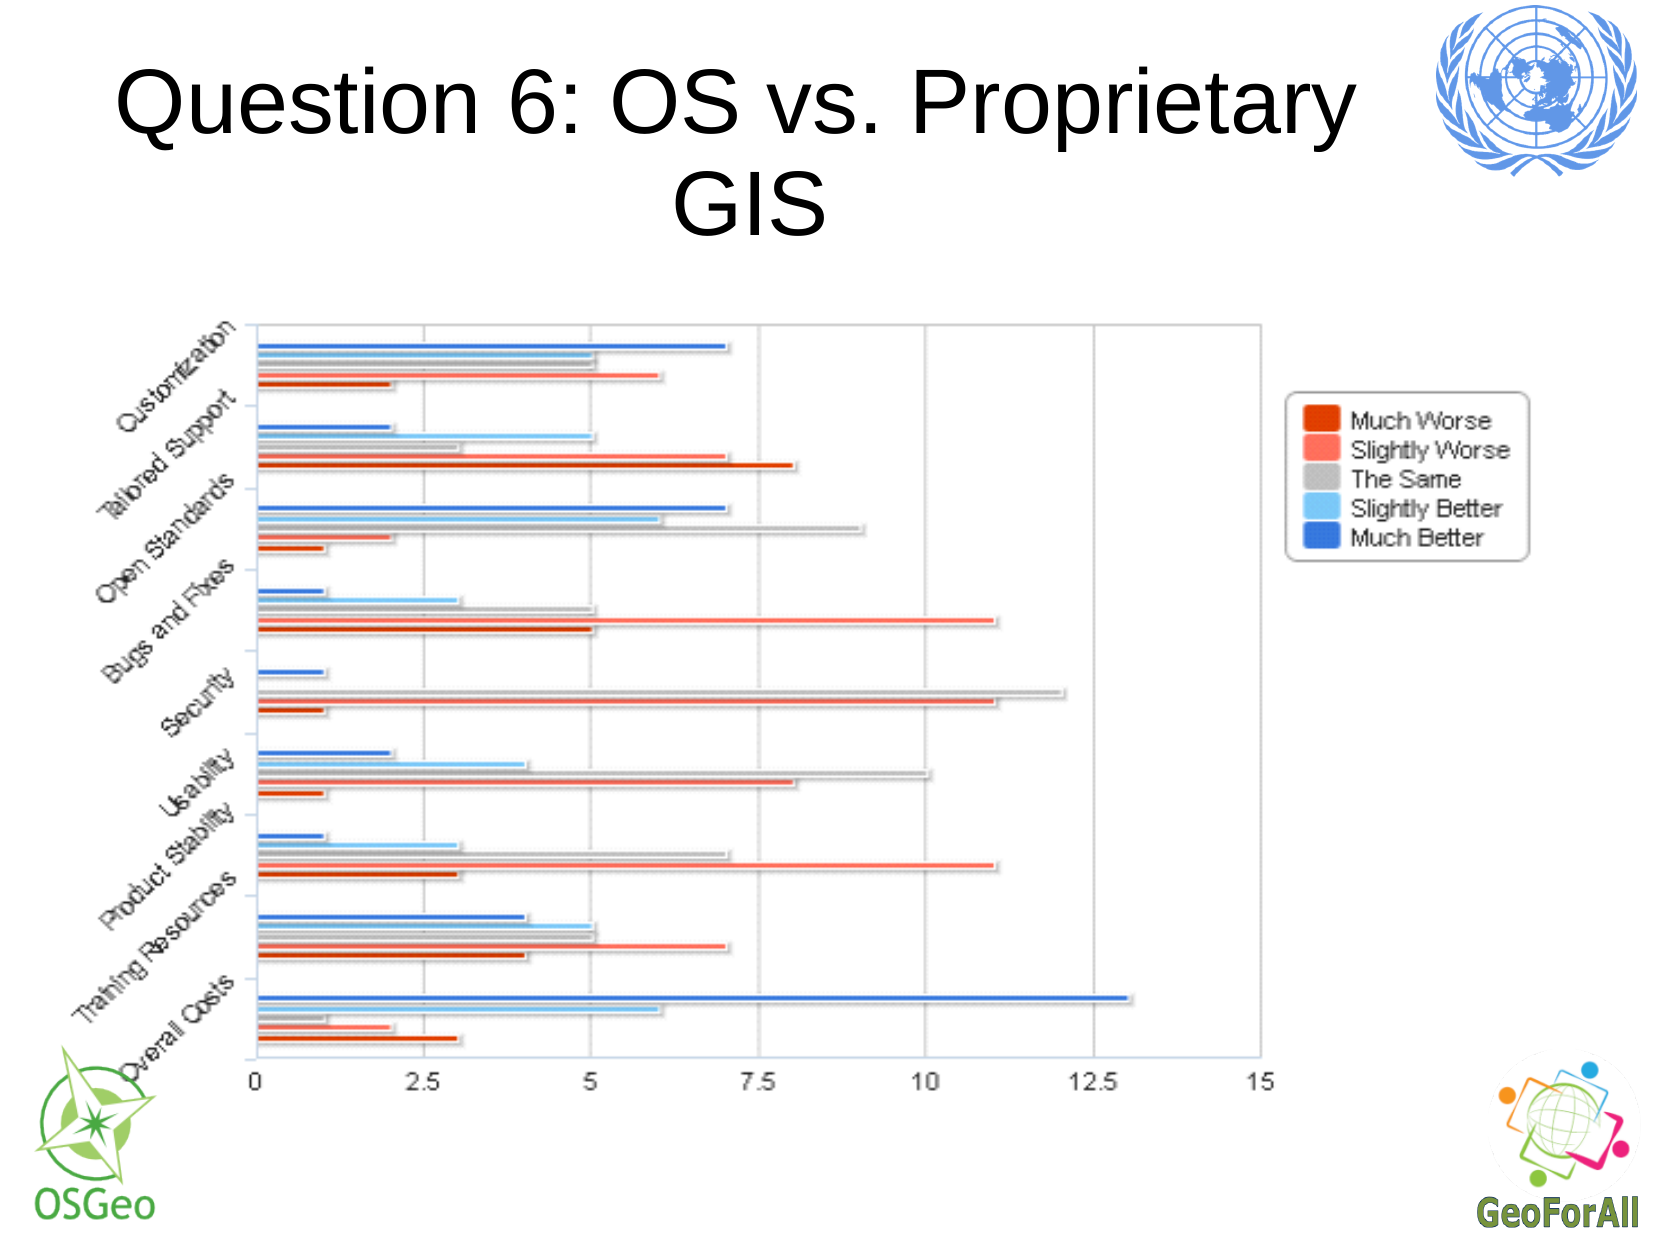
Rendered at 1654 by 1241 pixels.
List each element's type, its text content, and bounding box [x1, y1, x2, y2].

picture [6, 1043, 184, 1221]
picture [1437, 1048, 1654, 1241]
title Question 6: OS vs. Proprietary GIS [5, 49, 1495, 257]
picture [1416, 5, 1654, 180]
chart [47, 239, 1608, 1185]
